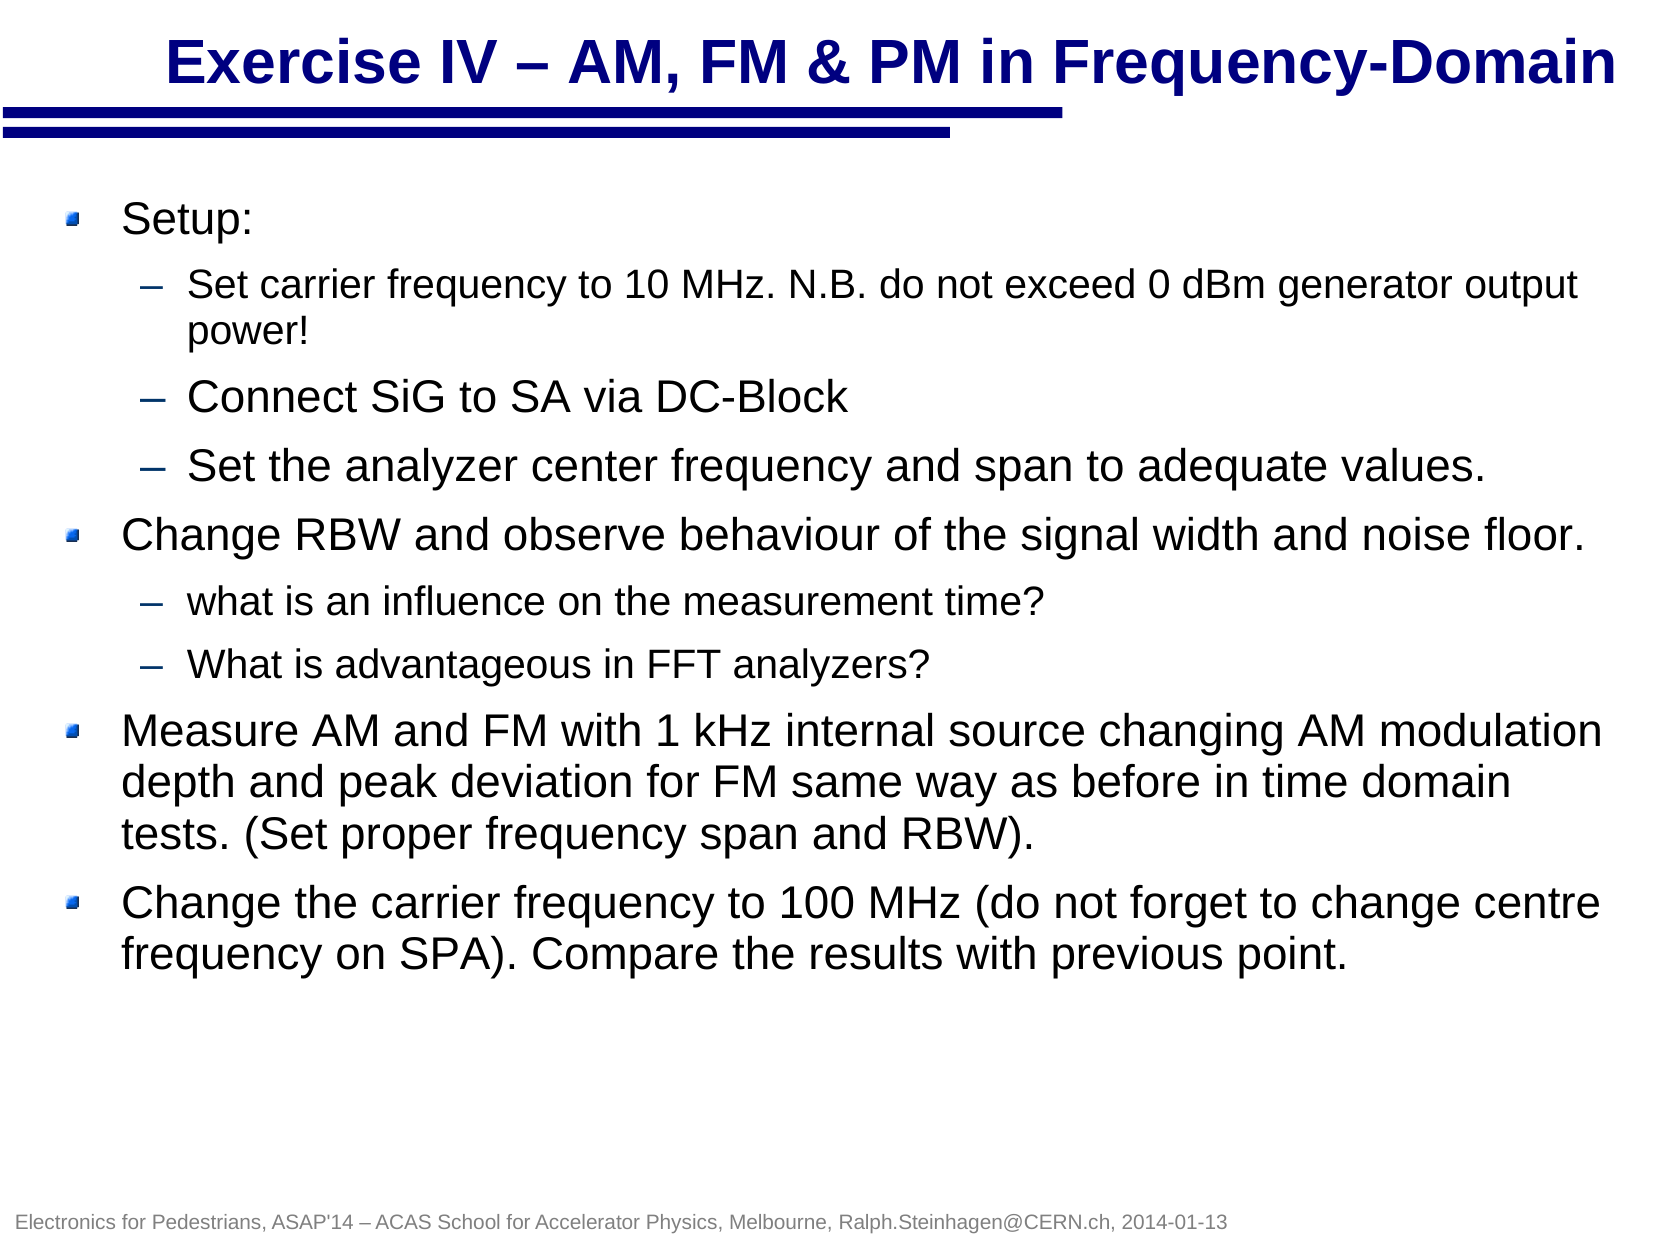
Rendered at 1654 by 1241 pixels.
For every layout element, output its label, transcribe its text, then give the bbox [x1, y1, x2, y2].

list Setup: Set carrier frequency to 10 MHz. N.B. do not exceed 0 dBm generator output power! Connect SiG to SA via DC-Block Set the analyzer center frequency and span to adequate values. Change RBW and observe behaviour of the signal width and noise floor. what is an influence on the measurement time? What is advantageous in FFT analyzers? Measure AM and FM with 1 kHz internal source changing AM modulation depth and peak deviation for FM same way as before in time domain tests. (Set proper frequency span and RBW). Change the carrier frequency to 100 MHz (do not forget to change centre frequency on SPA). Compare the results with previous point. [65, 192, 1628, 1205]
title Exercise IV – AM, FM & PM in Frequency-Domain [165, 0, 1632, 124]
